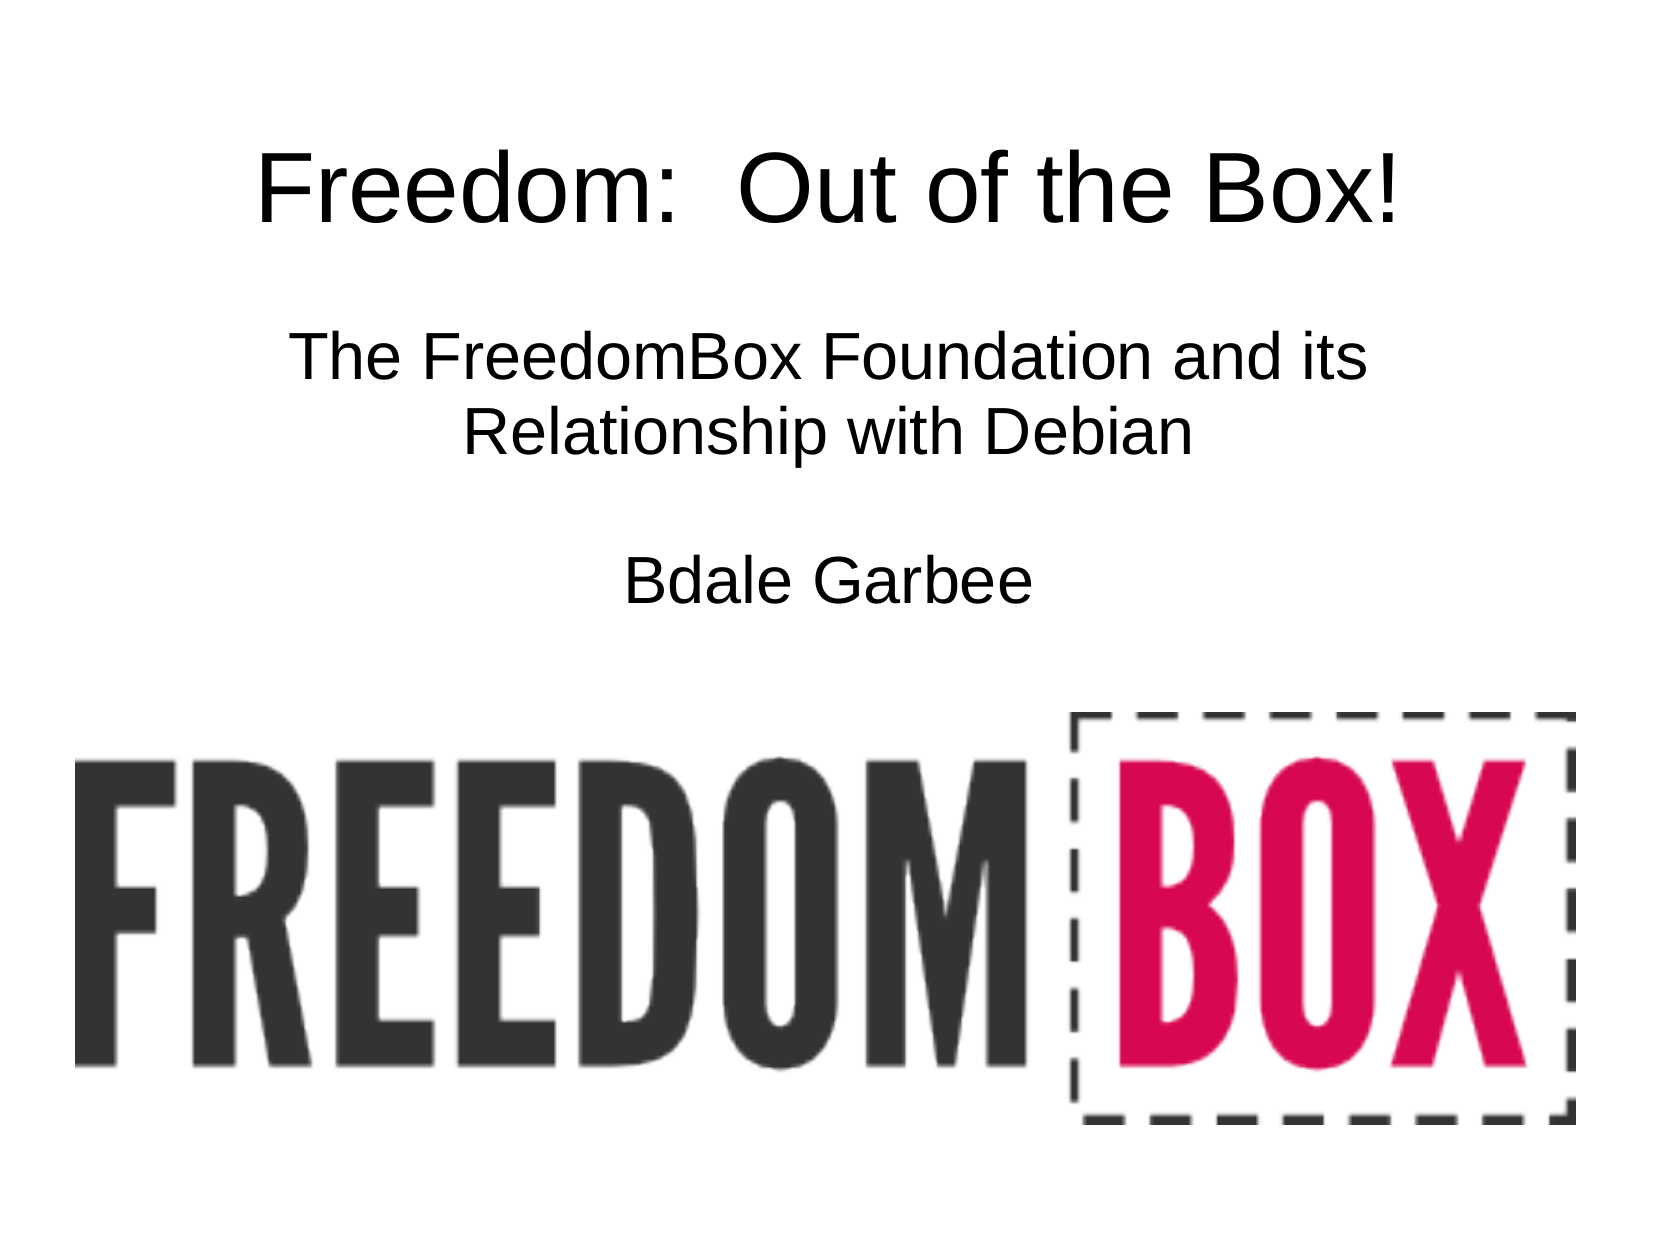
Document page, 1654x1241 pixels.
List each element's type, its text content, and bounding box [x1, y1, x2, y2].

subtitle Freedom: Out of the Box! The FreedomBox Foundation and its Relationship with Debian Bdale Garbee [120, 112, 1538, 712]
picture [75, 712, 1576, 1126]
